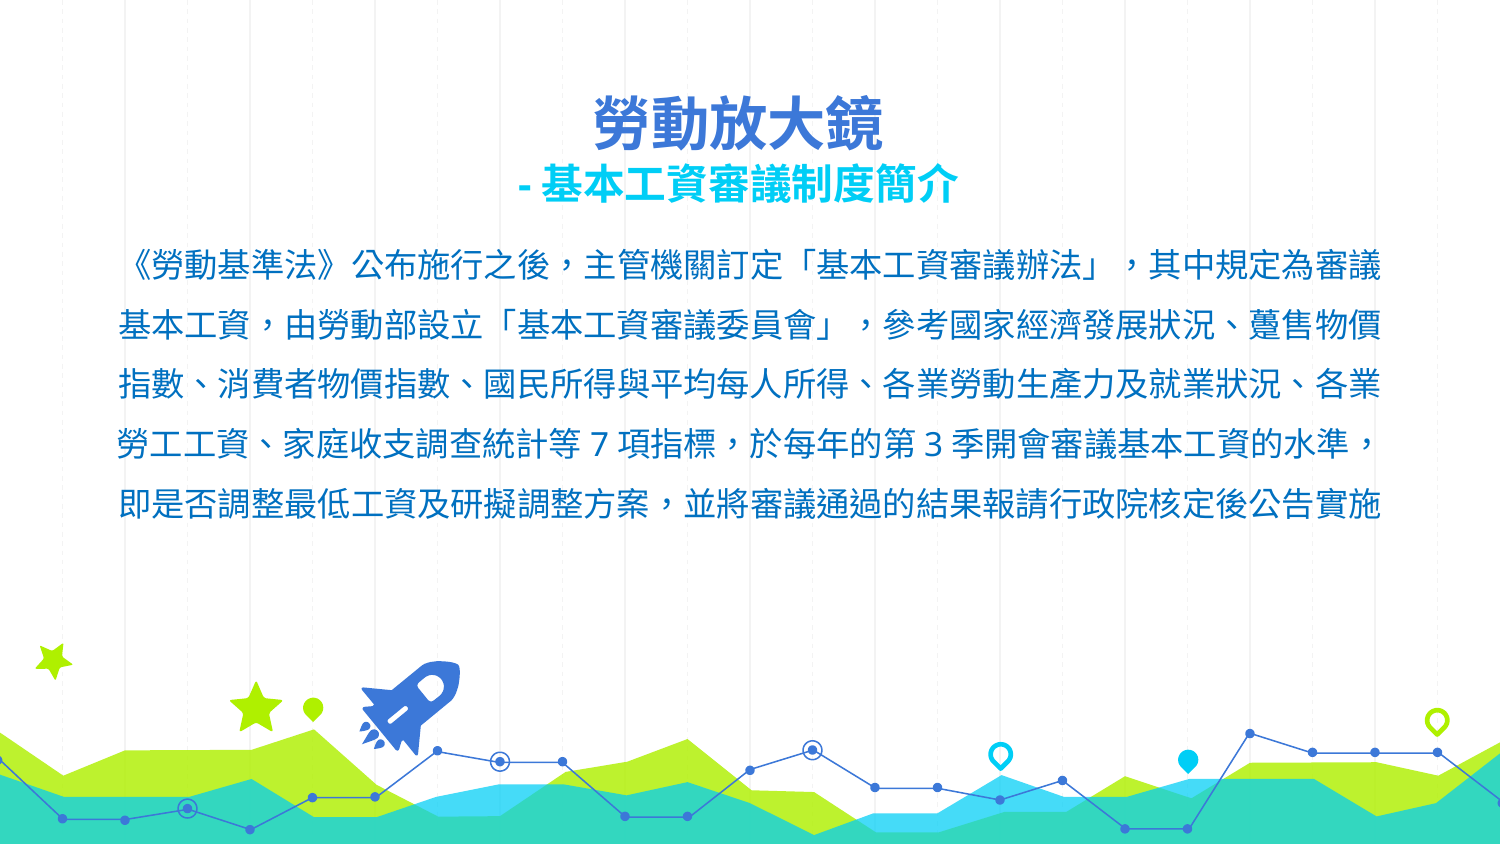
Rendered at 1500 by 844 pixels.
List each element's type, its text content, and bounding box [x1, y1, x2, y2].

list 《勞動基準法》公布施行之後，主管機關訂定「基本工資審議辦法」，其中規定為審議基本工資，由勞動部設立「基本工資審議委員會」，參考國家經濟發展狀況、躉售物價指數、消費者物價指數、國民所得與平均每人所得、各業勞動生產力及就業狀況、各業勞工工資、家庭收支調查統計等7項指標，於每年的第3季開會審議基本工資的水準，即是否調整最低工資及研擬調整方案，並將審議通過的結果報請行政院核定後公告實施 [100, 209, 1400, 576]
title 勞動放大鏡 -基本工資審議制度簡介 [101, 32, 1377, 223]
text_box [35, 643, 73, 680]
text_box [230, 681, 283, 732]
text_box [359, 661, 460, 756]
